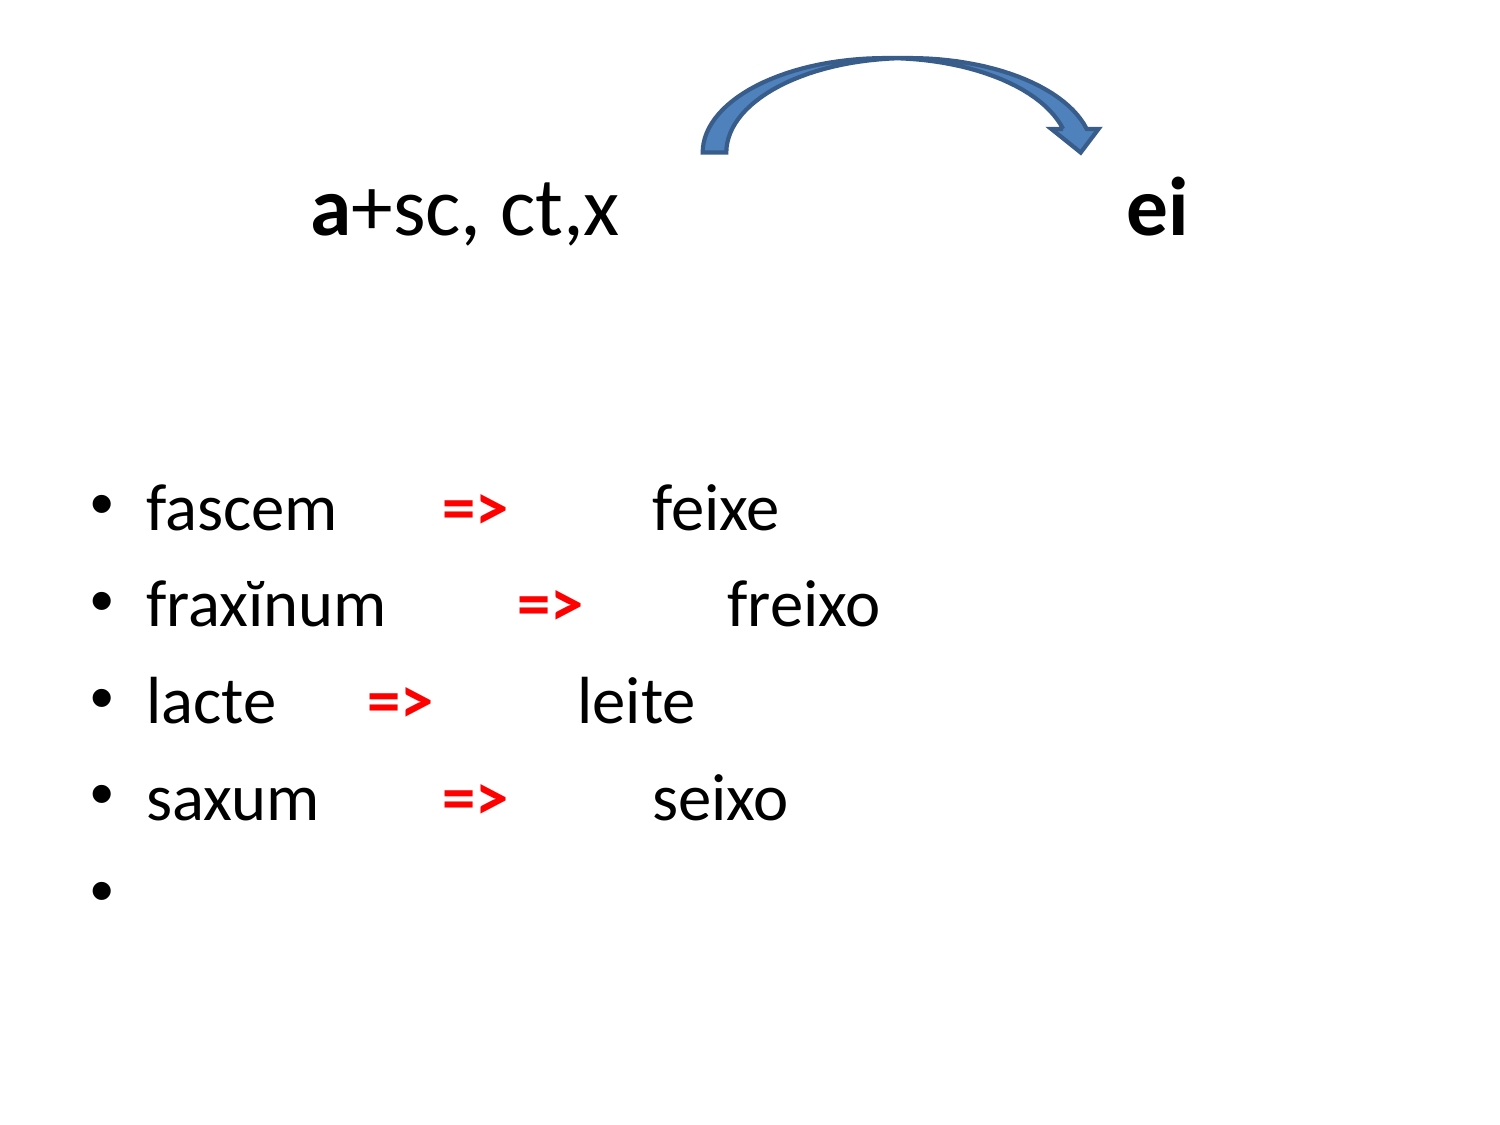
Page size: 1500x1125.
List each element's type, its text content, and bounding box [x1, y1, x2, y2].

title a+sc, ct,x ei [75, 45, 1426, 233]
list fascem => feixe fraxĭnum => freixo lacte => leite saxum => seixo [75, 262, 1426, 1005]
text_box [702, 58, 1099, 153]
